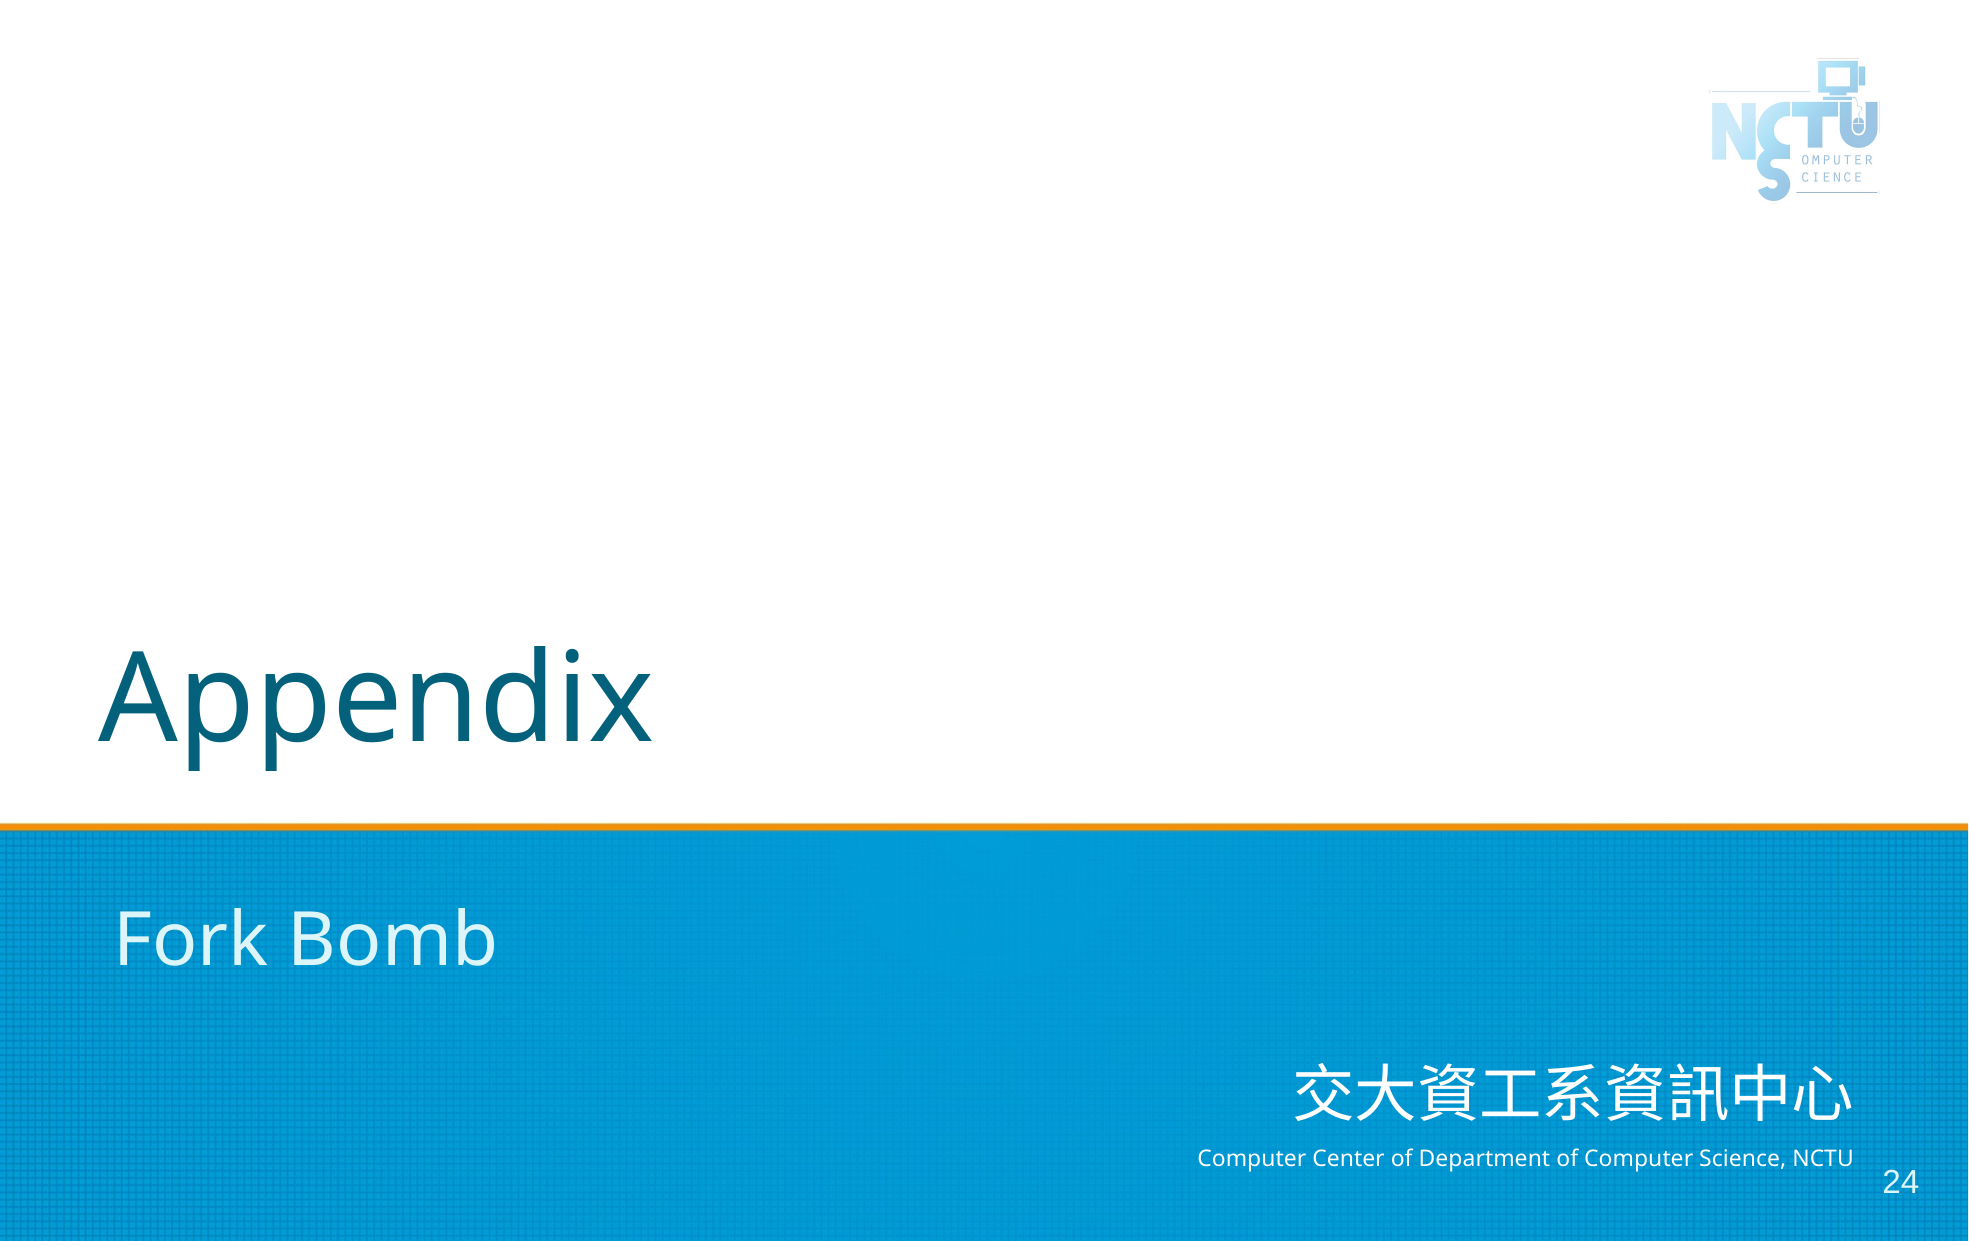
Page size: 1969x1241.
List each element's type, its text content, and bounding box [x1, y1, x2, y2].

picture [0, 0, 1969, 832]
subtitle Fork Bomb [98, 875, 1783, 1103]
slide_number <number> [1841, 1145, 1960, 1241]
title Appendix [98, 559, 1870, 767]
